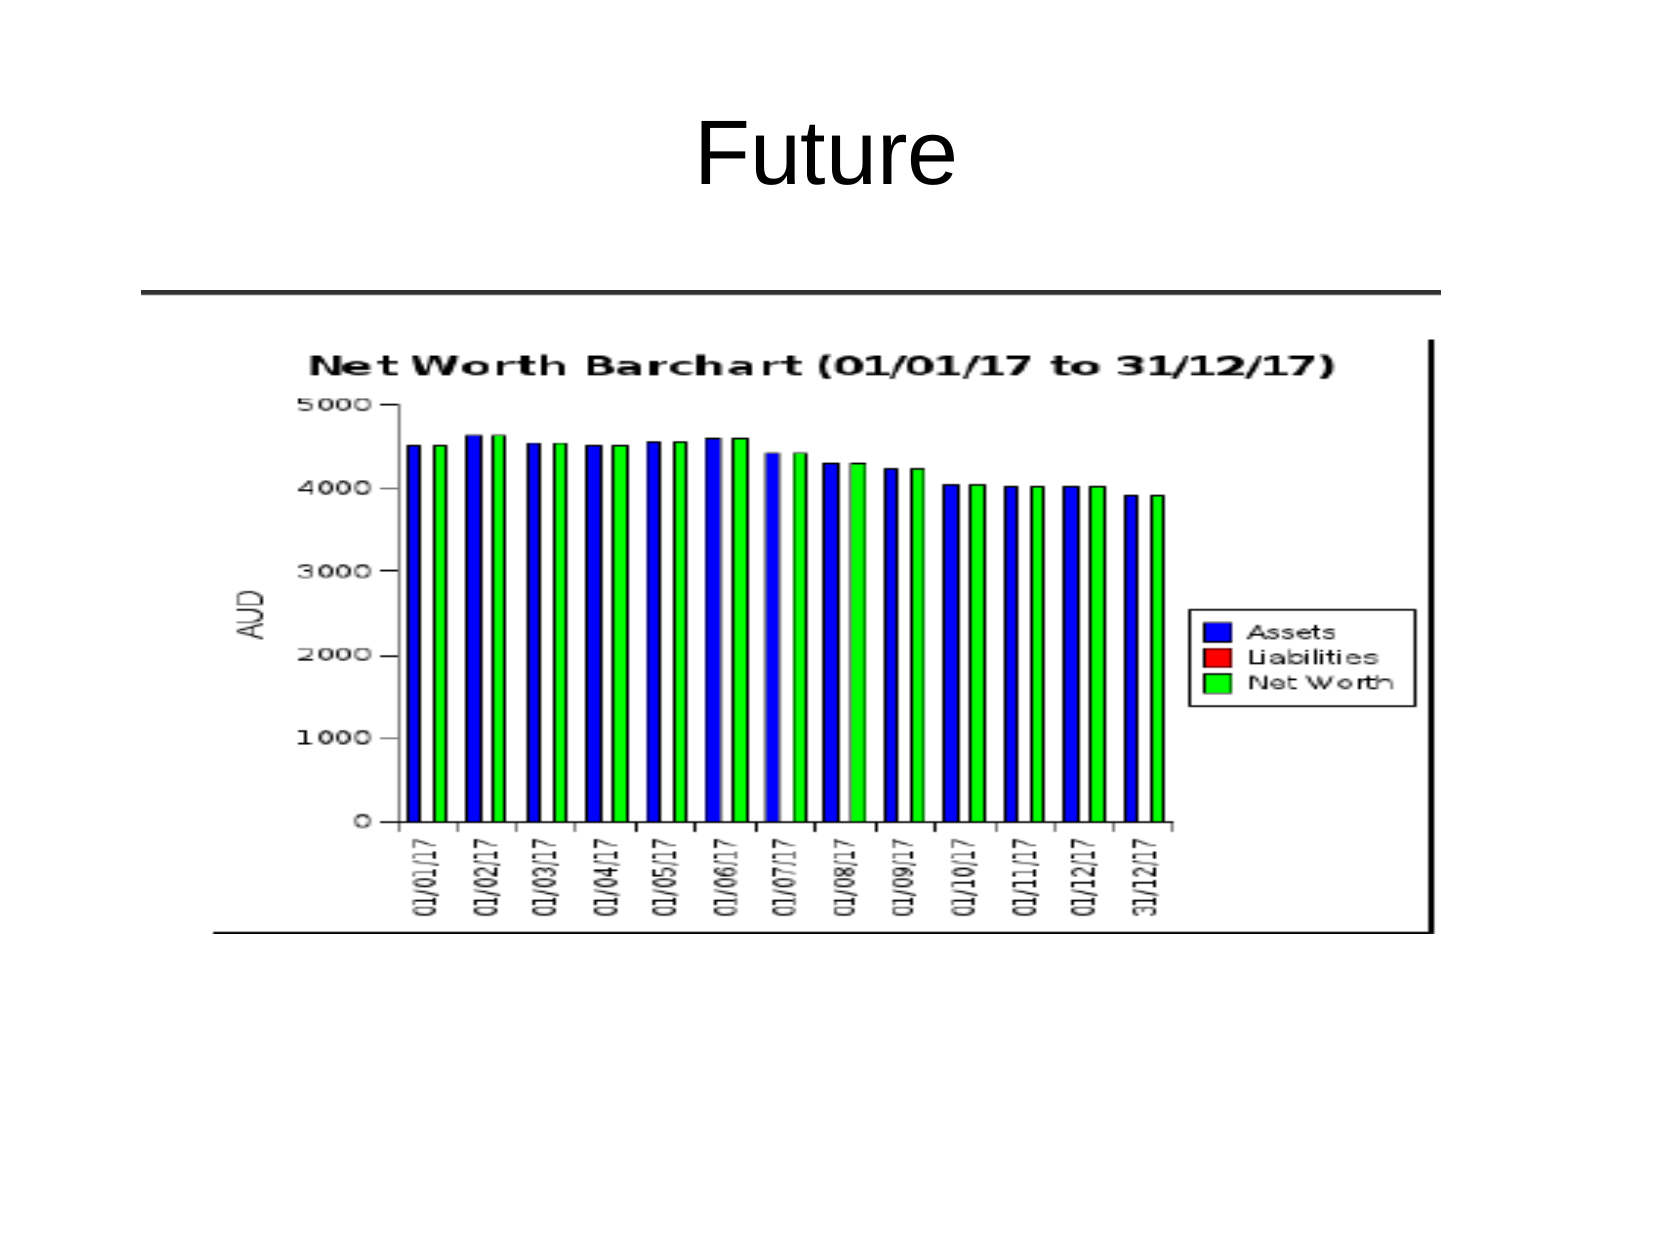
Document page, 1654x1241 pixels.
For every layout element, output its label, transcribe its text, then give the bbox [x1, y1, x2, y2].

picture [141, 290, 1441, 934]
title Future [82, 49, 1571, 257]
